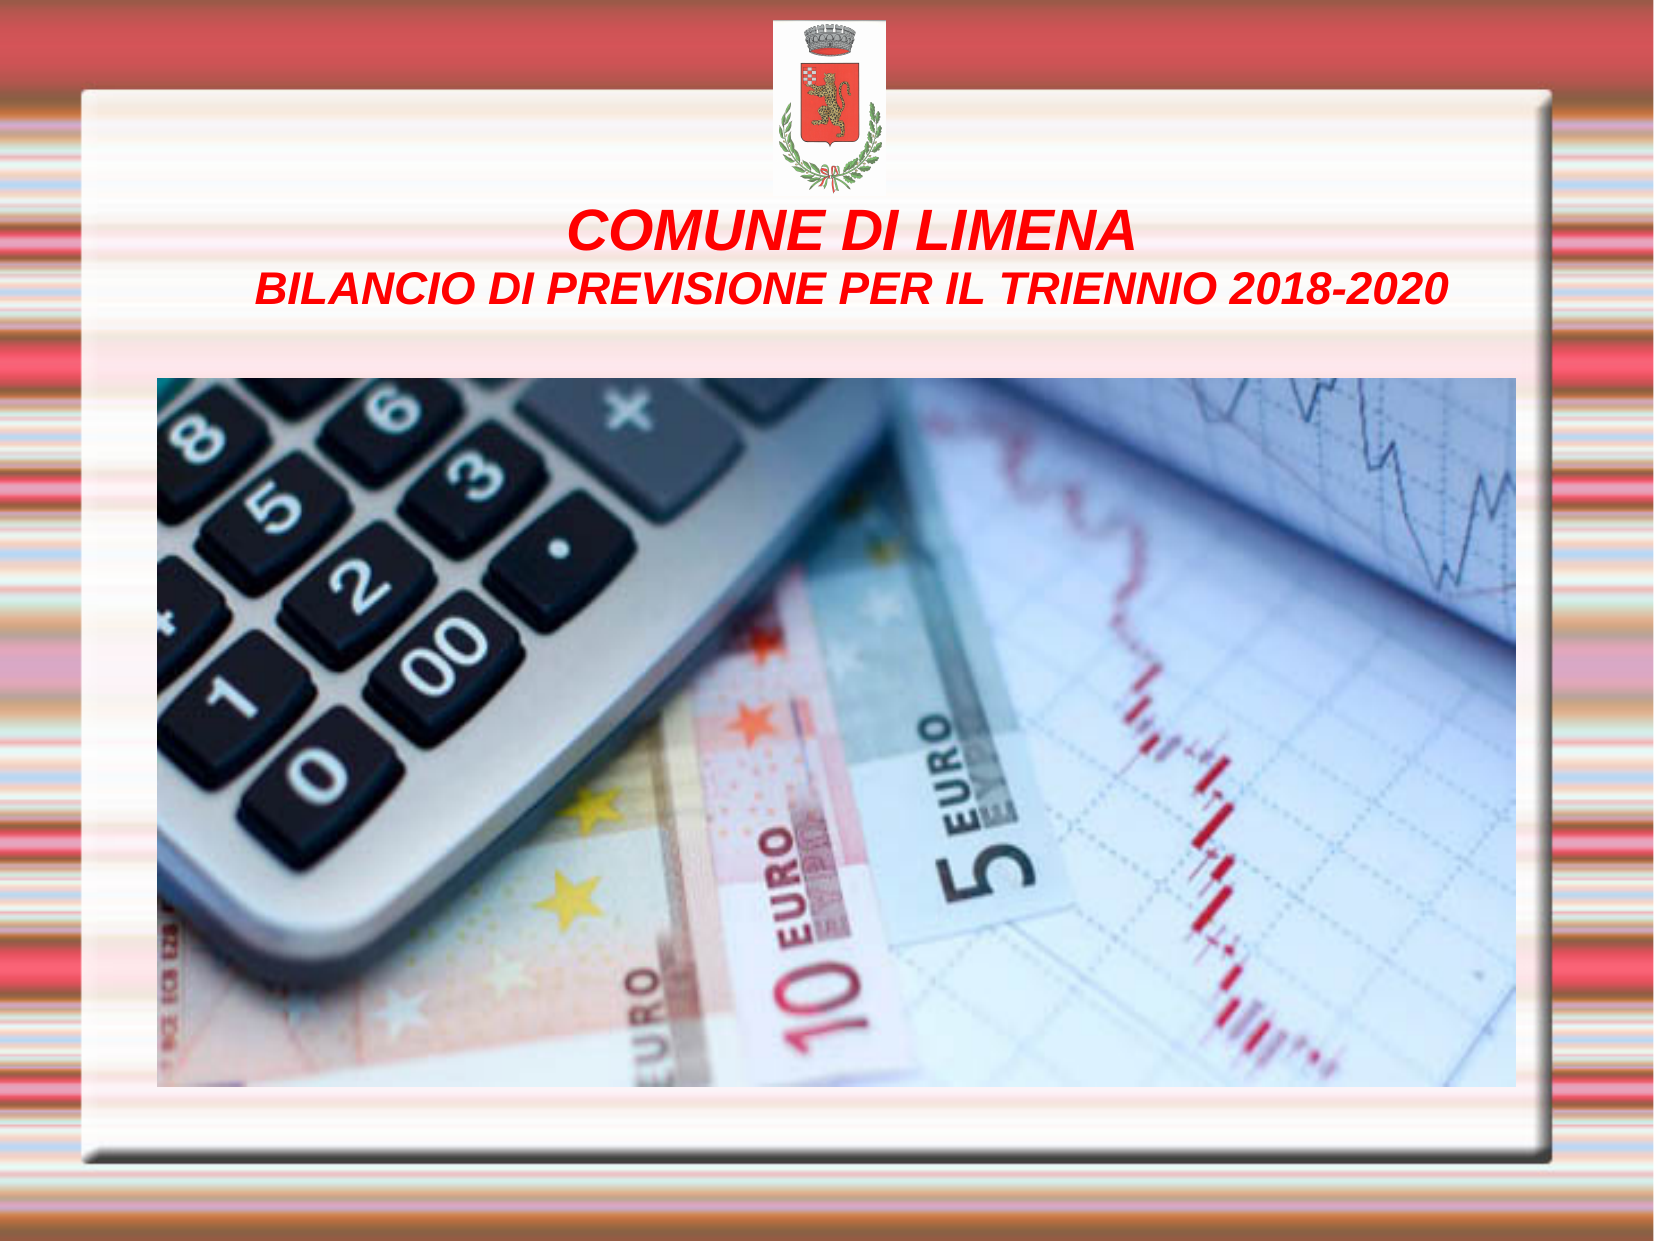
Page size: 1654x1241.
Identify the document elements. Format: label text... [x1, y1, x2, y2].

title COMUNE DI LIMENA BILANCIO DI PREVISIONE PER IL TRIENNIO 2018-2020 [93, 84, 1582, 401]
picture [0, 0, 1654, 1241]
